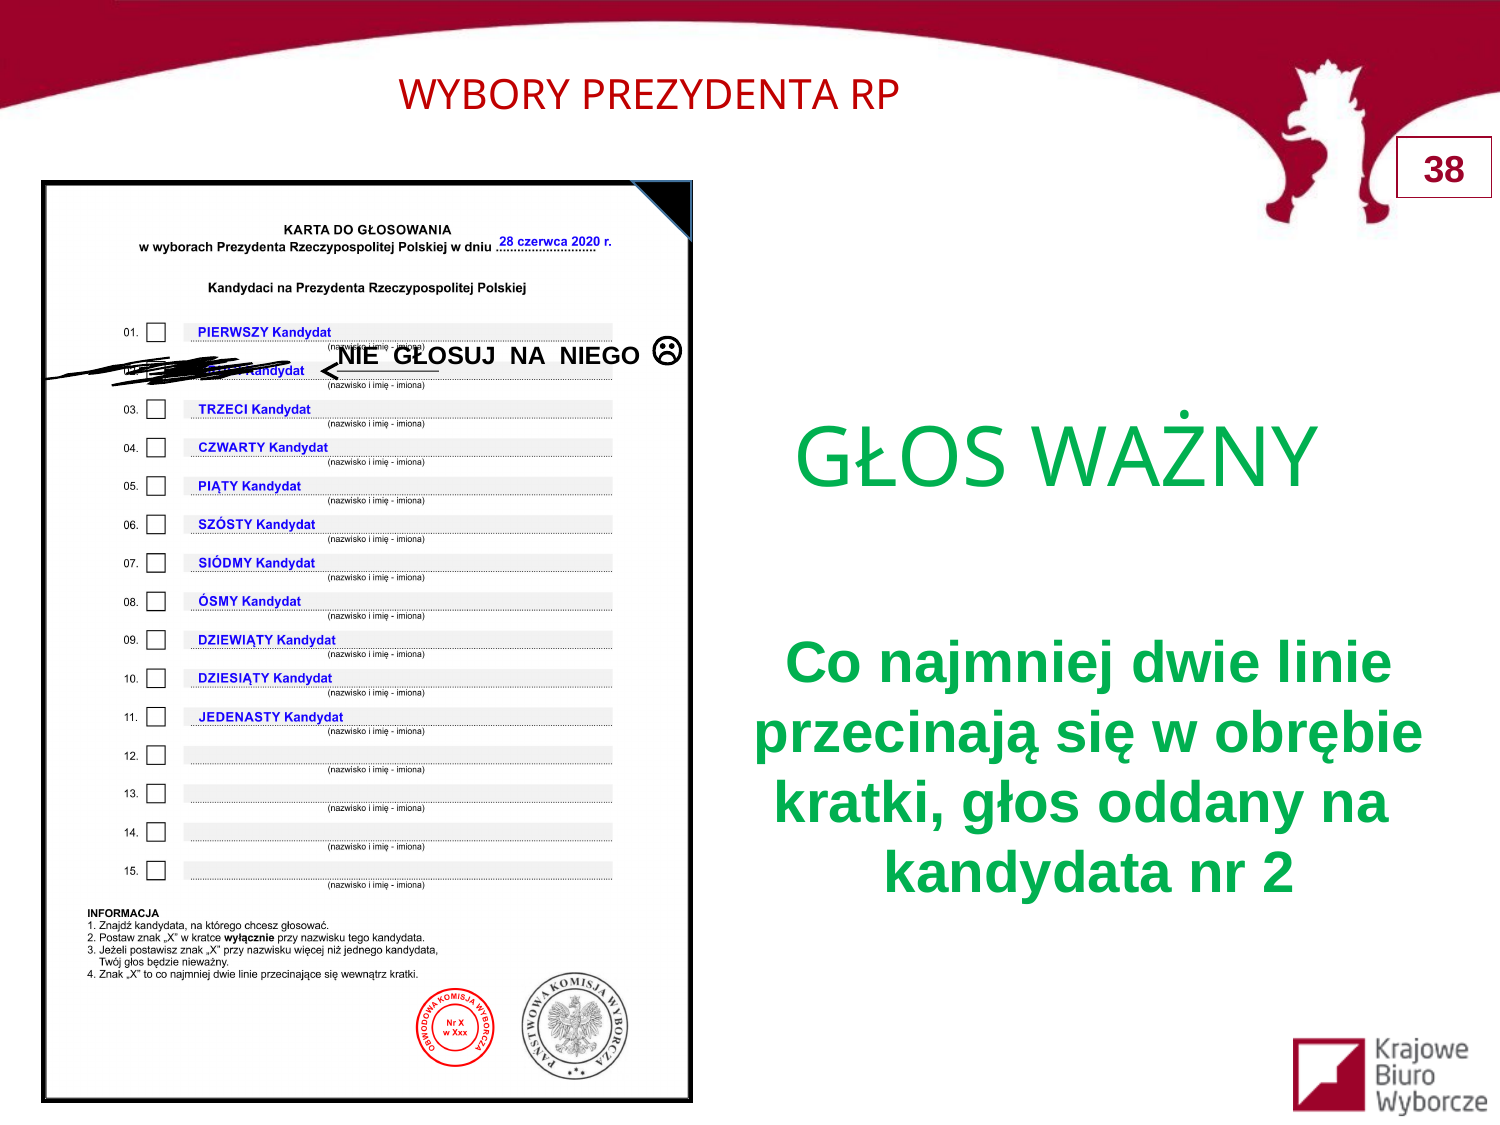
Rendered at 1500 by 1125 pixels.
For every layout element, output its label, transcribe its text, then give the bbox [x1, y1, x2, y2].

text_box WYBORY PREZYDENTA RP [147, 59, 1152, 126]
text_box NIE GŁOSUJ NA NIEGO  [322, 318, 938, 380]
text_box GŁOS WAŻNY [755, 395, 1358, 512]
text_box [631, 181, 692, 241]
picture [0, 0, 1500, 262]
text_box Co najmniej dwie linie przecinają się w obrębie kratki, głos oddany na kandydata nr 2 [696, 616, 1483, 913]
picture [1293, 1035, 1489, 1118]
picture [45, 184, 689, 1099]
